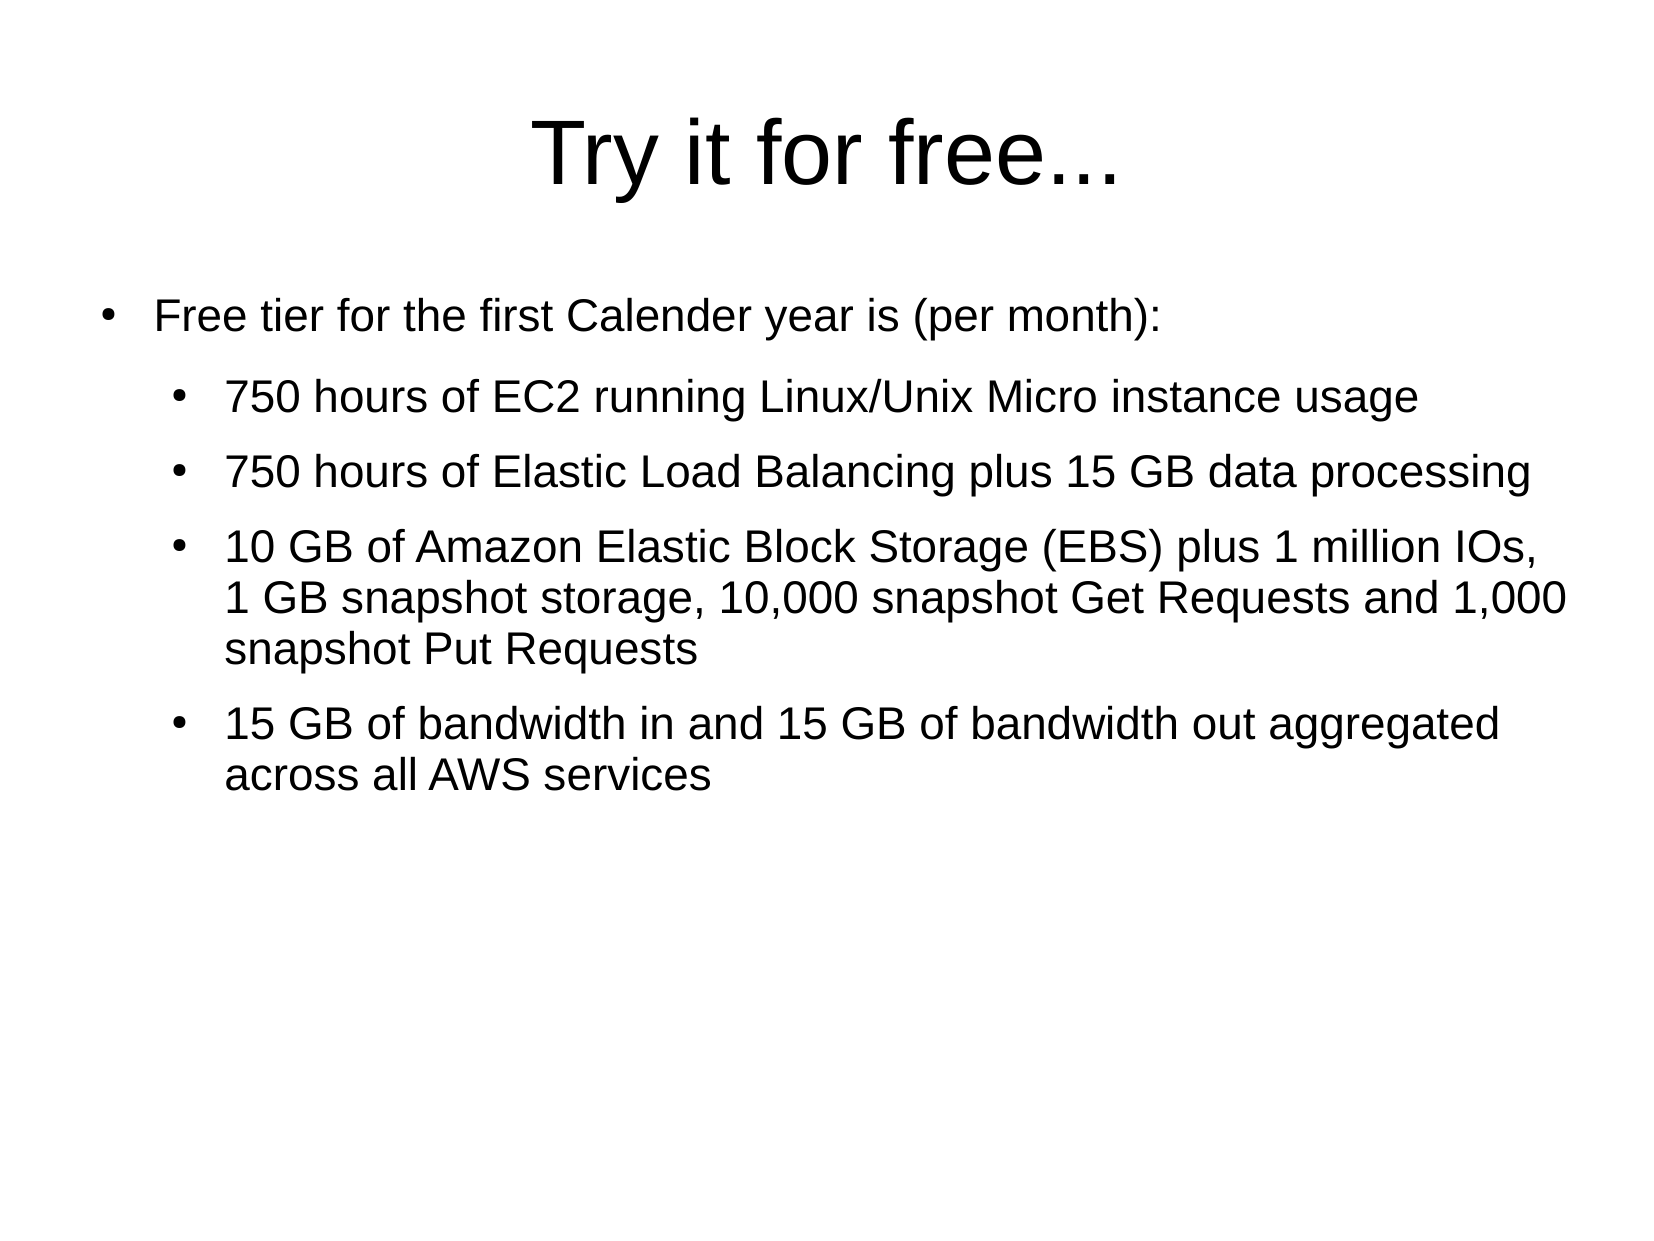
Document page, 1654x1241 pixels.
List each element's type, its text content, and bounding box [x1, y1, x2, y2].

list Free tier for the first Calender year is (per month): 750 hours of EC2 running Linux/Unix Micro instance usage 750 hours of Elastic Load Balancing plus 15 GB data processing 10 GB of Amazon Elastic Block Storage (EBS) plus 1 million IOs, 1 GB snapshot storage, 10,000 snapshot Get Requests and 1,000 snapshot Put Requests 15 GB of bandwidth in and 15 GB of bandwidth out aggregated across all AWS services [82, 290, 1571, 1109]
title Try it for free... [82, 49, 1571, 257]
